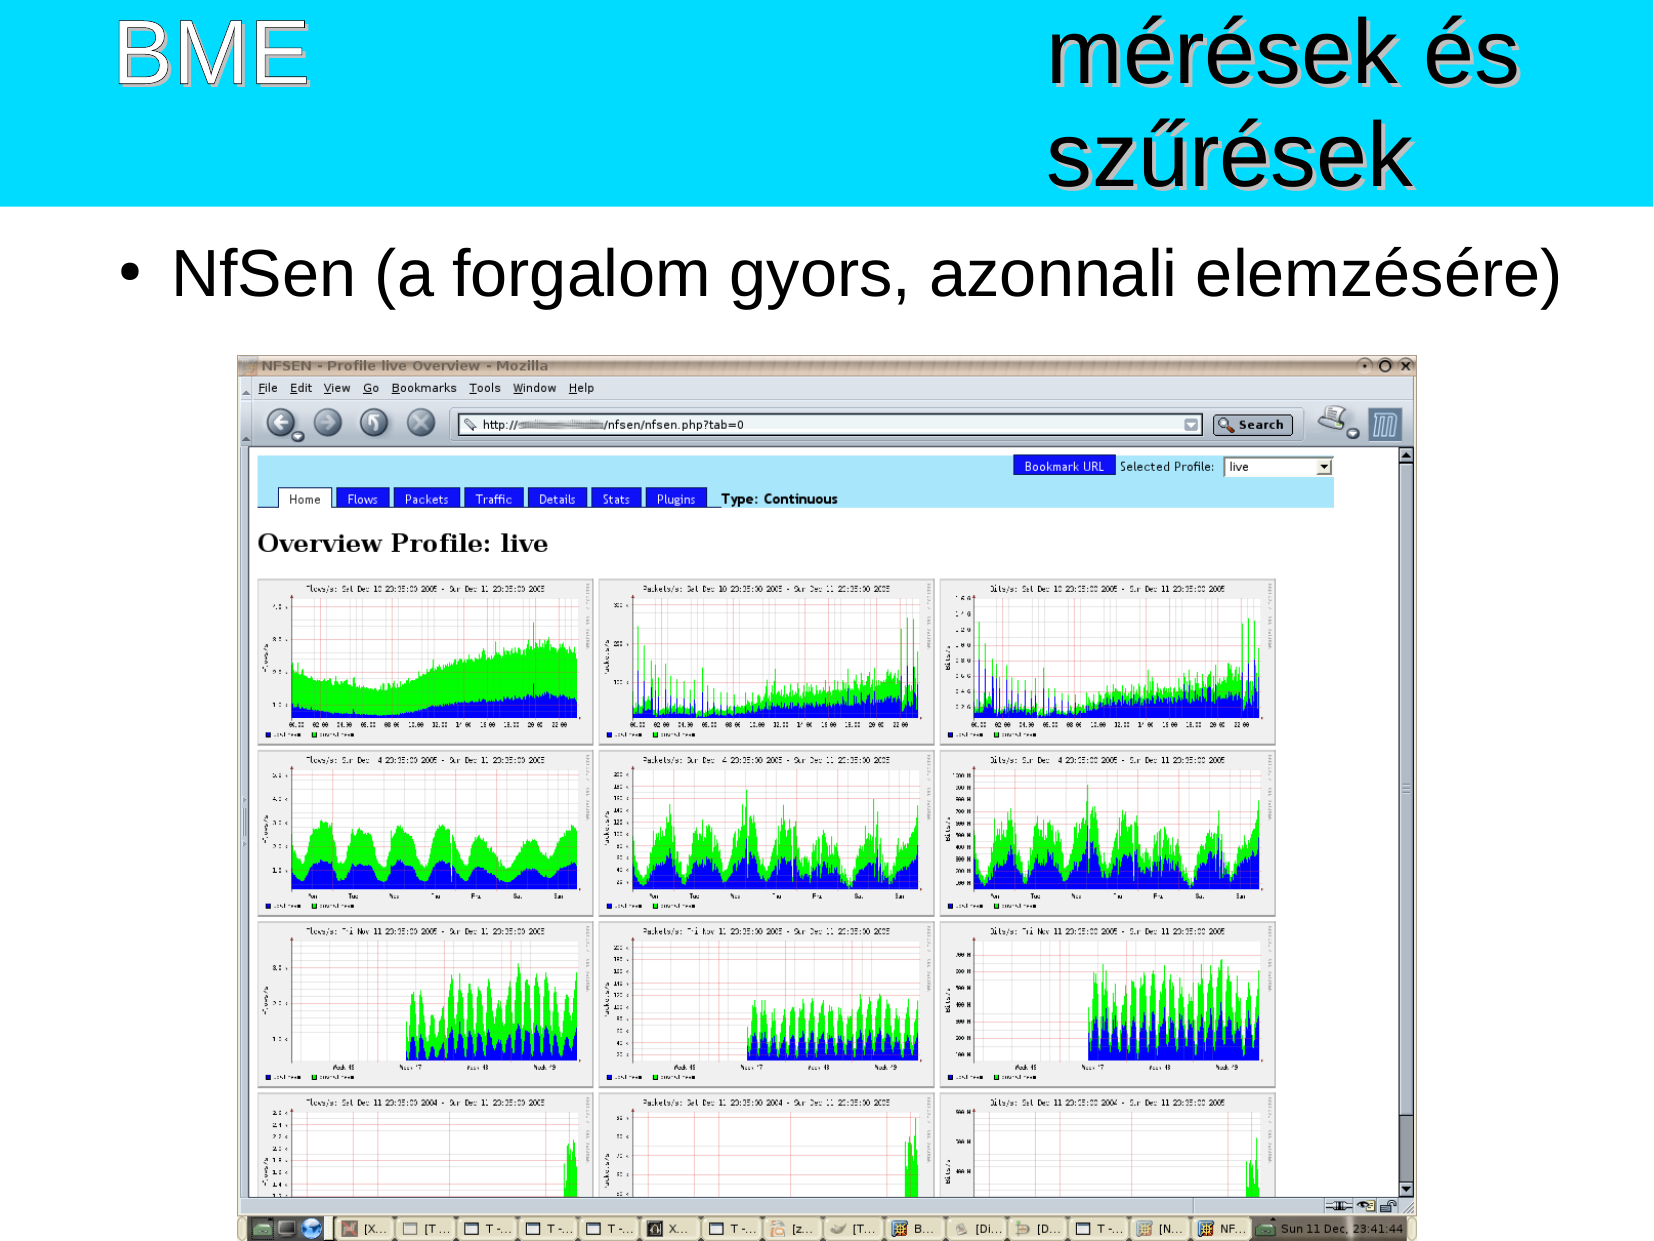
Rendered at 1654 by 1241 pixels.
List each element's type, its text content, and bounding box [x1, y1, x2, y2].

picture [237, 355, 1417, 1241]
list NfSen (a forgalom gyors, azonnali elemzésére) [82, 236, 1571, 1109]
title BME mérések és szűrések [0, 0, 1654, 207]
